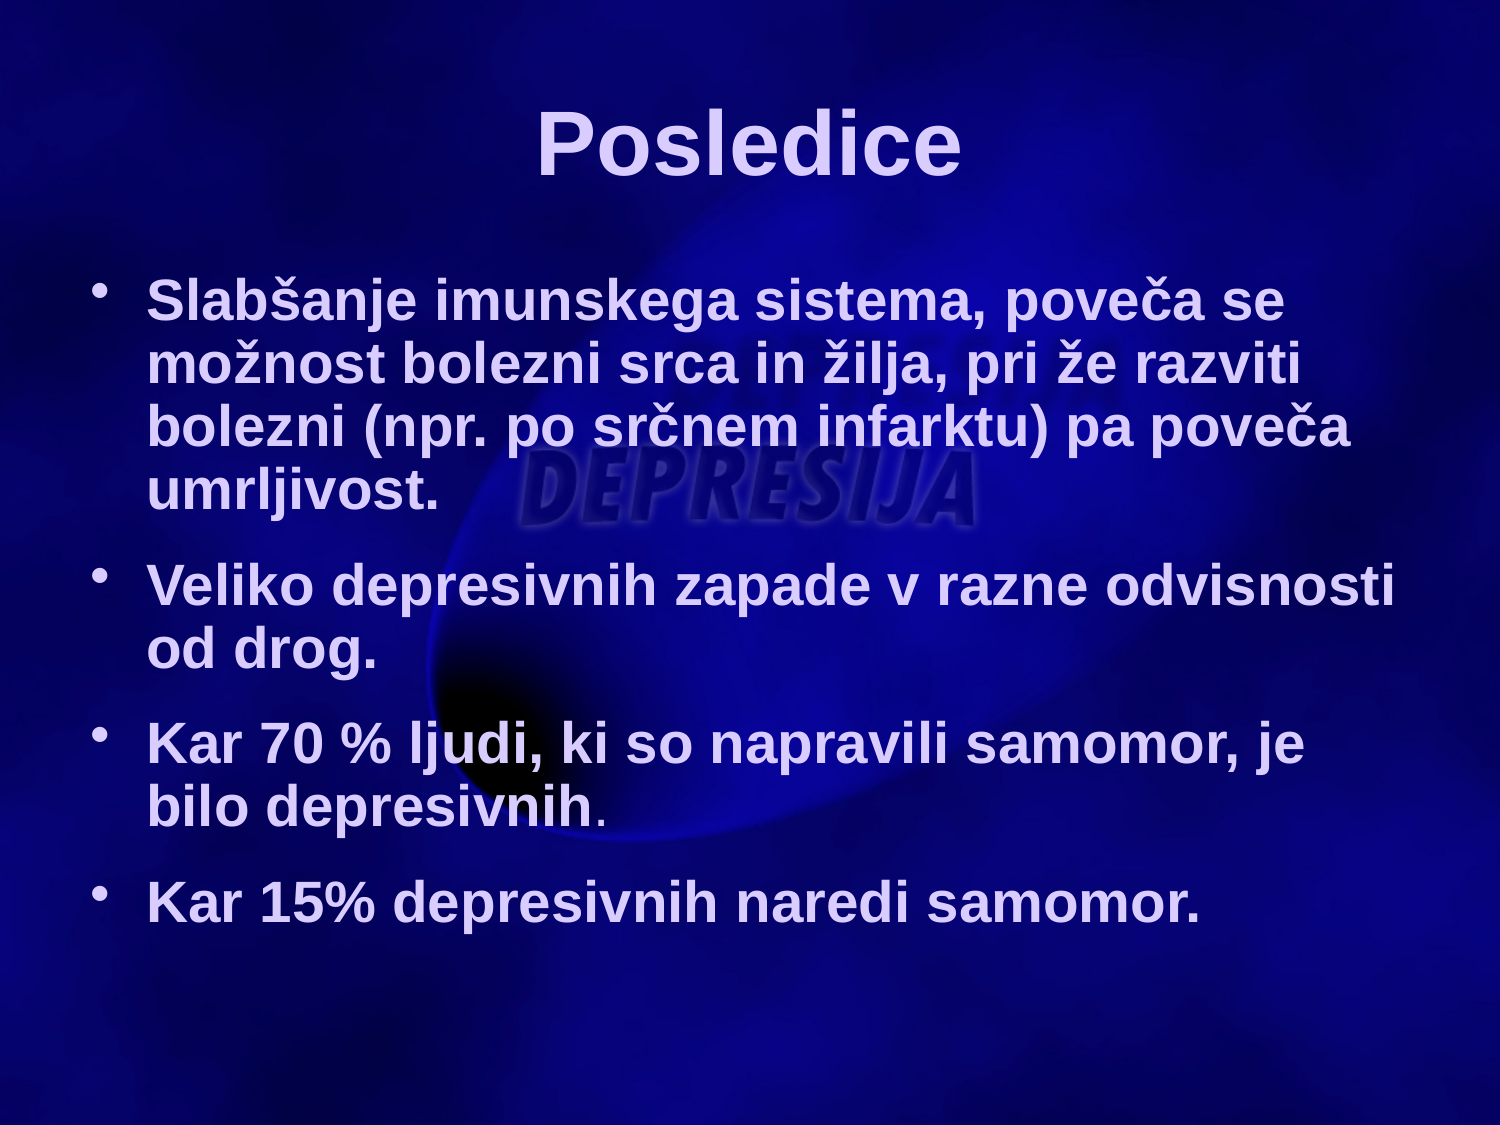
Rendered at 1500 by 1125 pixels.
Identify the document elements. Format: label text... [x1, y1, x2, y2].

list Slabšanje imunskega sistema, poveča se možnost bolezni srca in žilja, pri že razviti bolezni (npr. po srčnem infarktu) pa poveča umrljivost. Veliko depresivnih zapade v razne odvisnosti od drog. Kar 70 % ljudi, ki so napravili samomor, je bilo depresivnih. Kar 15% depresivnih naredi samomor. [75, 262, 1425, 1005]
title Posledice [75, 45, 1425, 233]
picture [0, 0, 1500, 1125]
